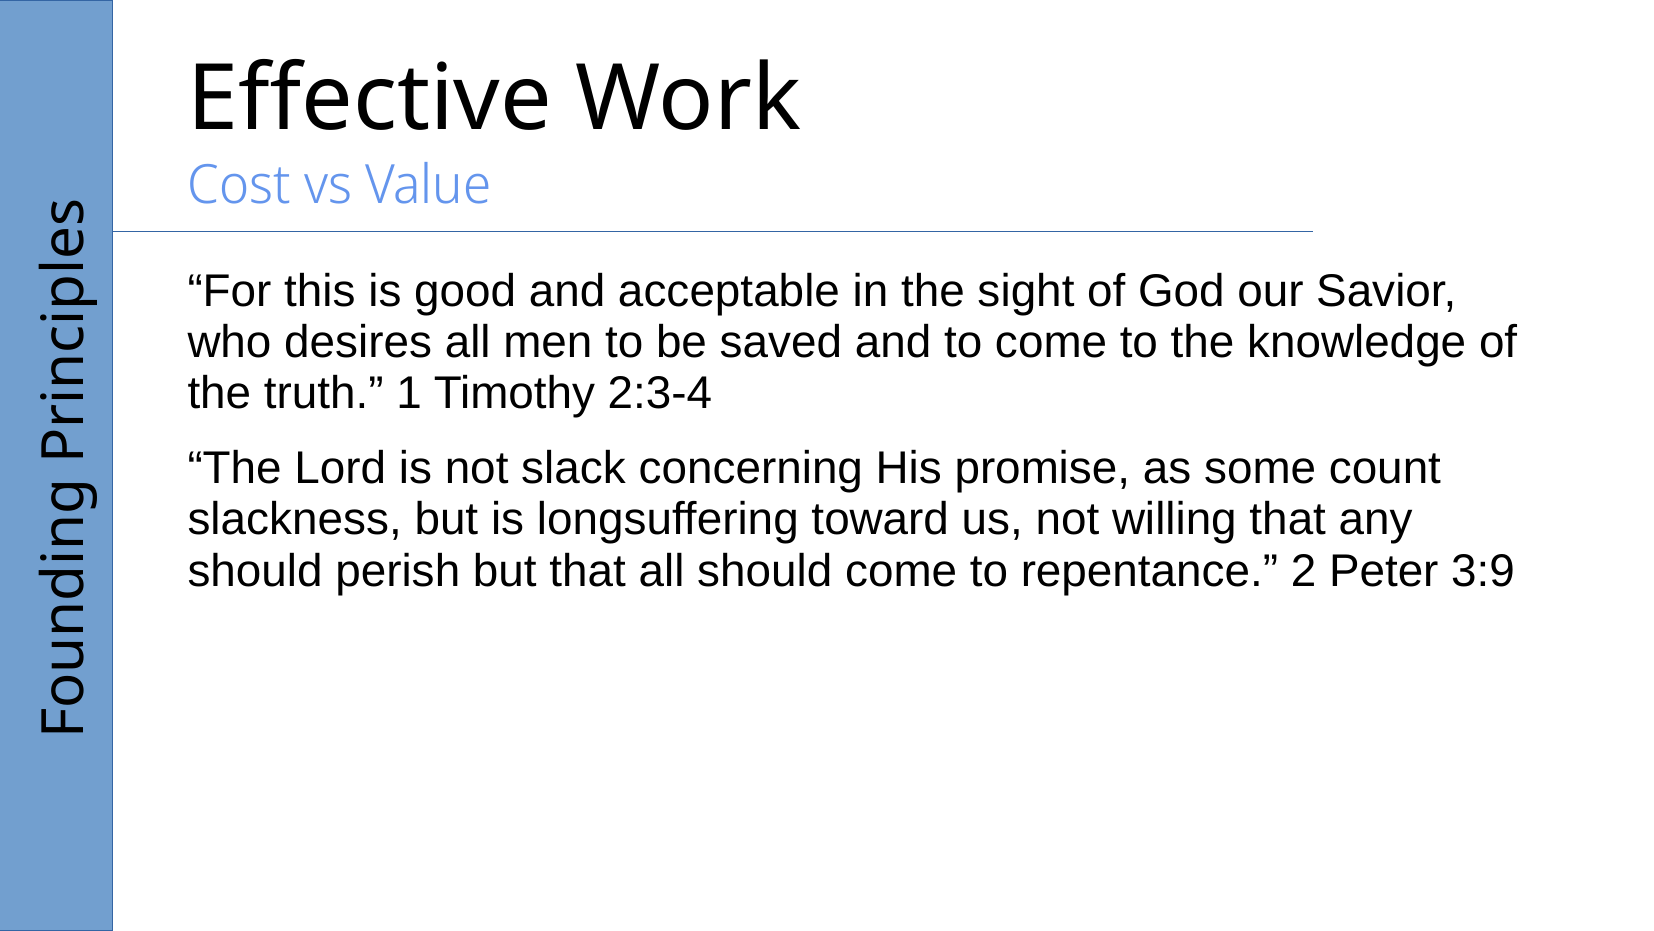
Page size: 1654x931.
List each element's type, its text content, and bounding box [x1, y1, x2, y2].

subtitle “For this is good and acceptable in the sight of God our Savior, who desires all men to be saved and to come to the knowledge of the truth.” 1 Timothy 2:3-4 “The Lord is not slack concerning His promise, as some count slackness, but is longsuffering toward us, not willing that any should perish but that all should come to repentance.” 2 Peter 3:9 [187, 264, 1538, 597]
text_box Founding Principles [13, 37, 105, 901]
title Cost vs Value [187, 125, 1571, 239]
text_box [0, 0, 113, 931]
title Effective Work [187, 33, 1571, 125]
